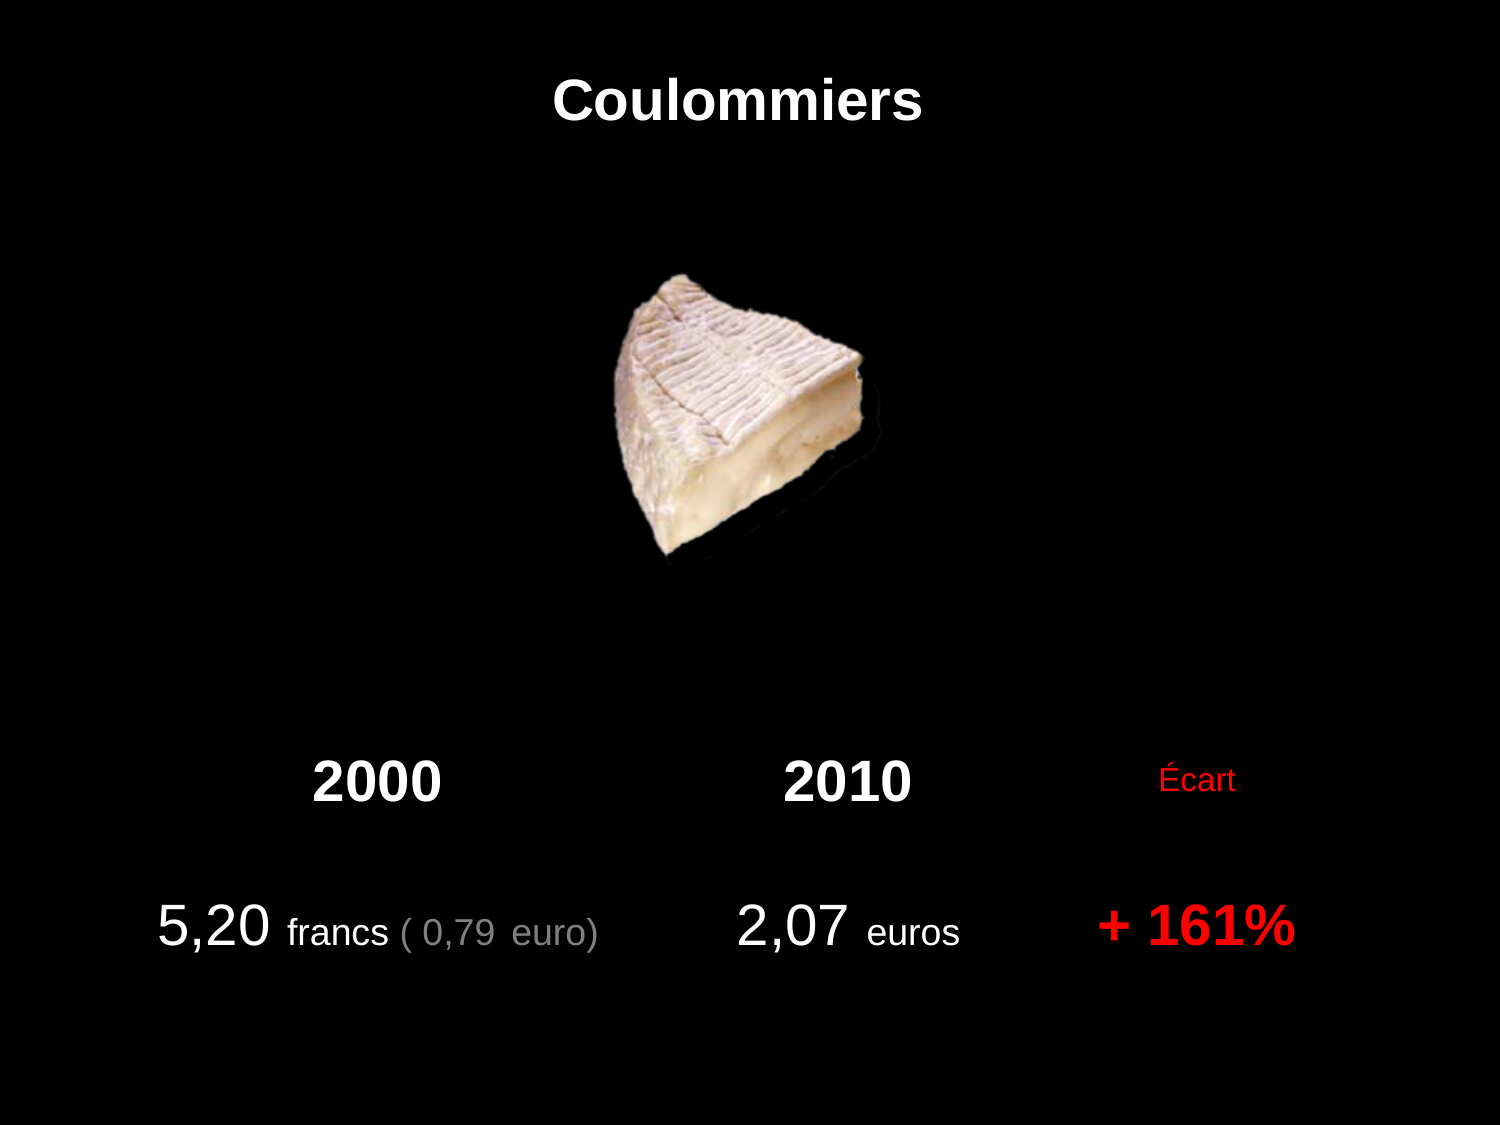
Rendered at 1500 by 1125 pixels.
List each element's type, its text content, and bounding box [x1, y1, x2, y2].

table_cell + 161% [1065, 821, 1329, 1023]
table_header 2000 [124, 735, 632, 821]
table_header 2010 [632, 735, 1065, 821]
table_header Écart [1065, 735, 1329, 821]
picture [605, 267, 895, 577]
table_cell 5,20 francs ( 0,79 euro) [124, 821, 632, 1023]
table_cell 2,07 euros [632, 821, 1065, 1023]
text_box Coulommiers [419, 54, 1058, 141]
